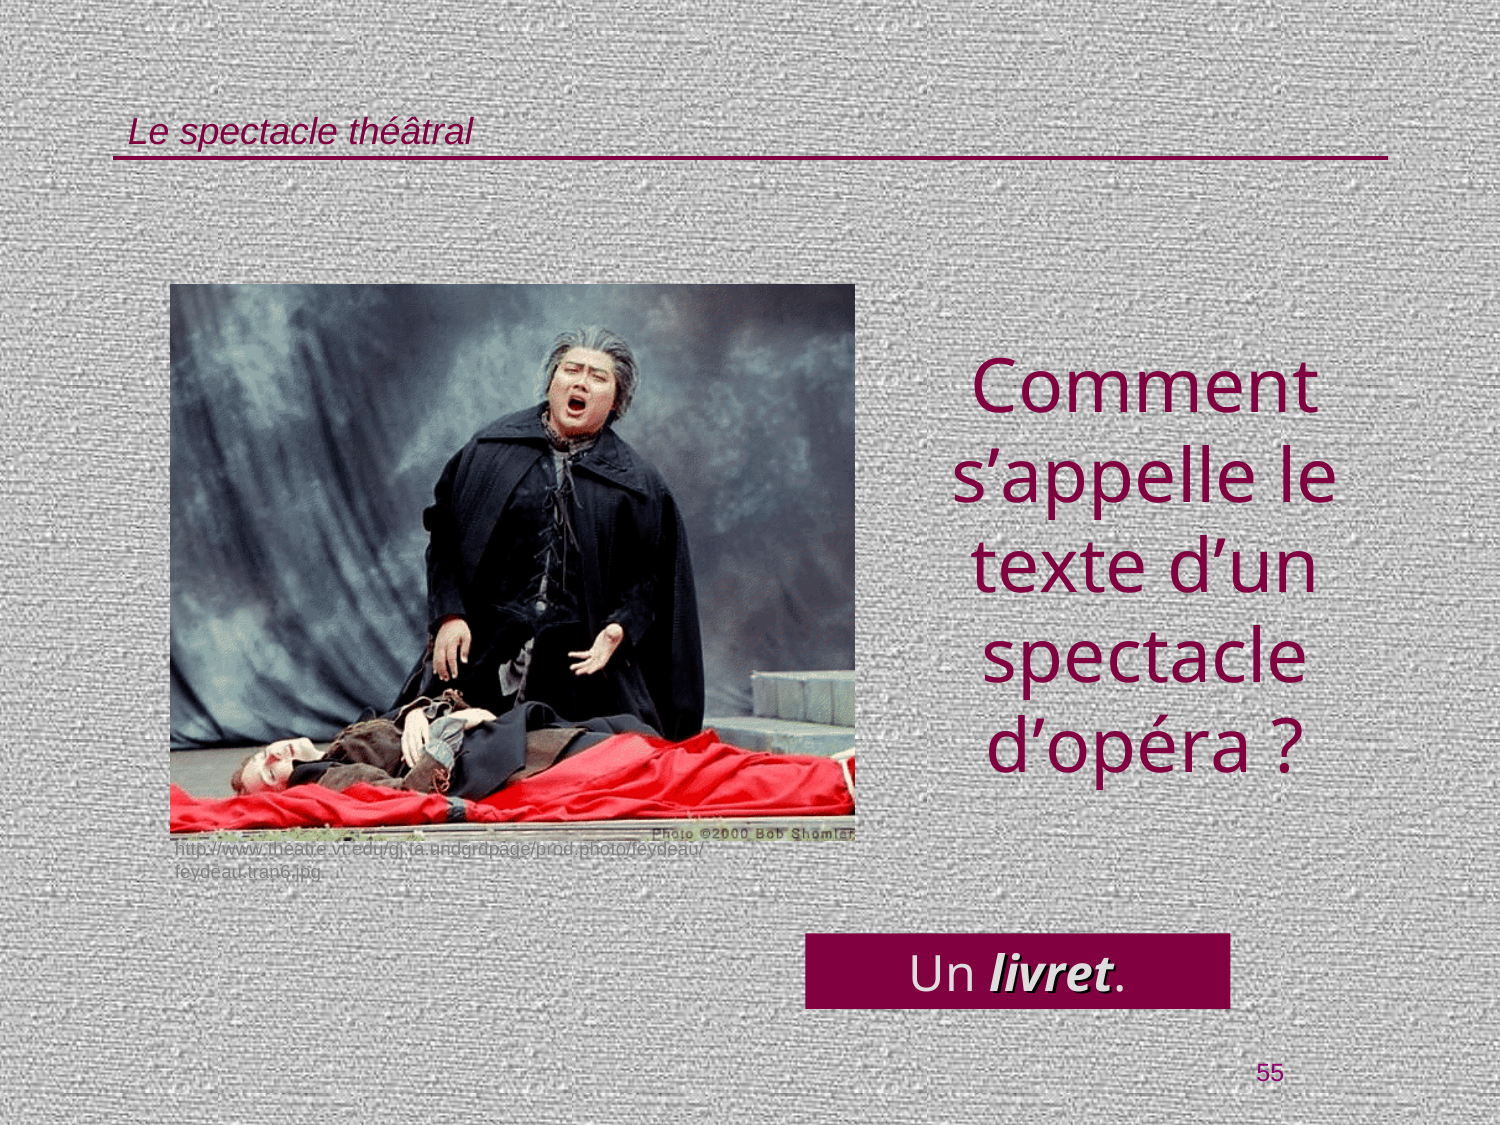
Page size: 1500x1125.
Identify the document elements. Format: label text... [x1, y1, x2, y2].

text_box Comment s’appelle le texte d’un spectacle d’opéra ? [916, 329, 1374, 796]
text_box http://www.theatre.vt.edu/gj.ta.undgrdpage/prod.photo/feydeau/feydeau.tran6.jpg [160, 829, 864, 890]
text_box Un livret. [805, 933, 1231, 1009]
picture [0, 0, 1500, 1125]
